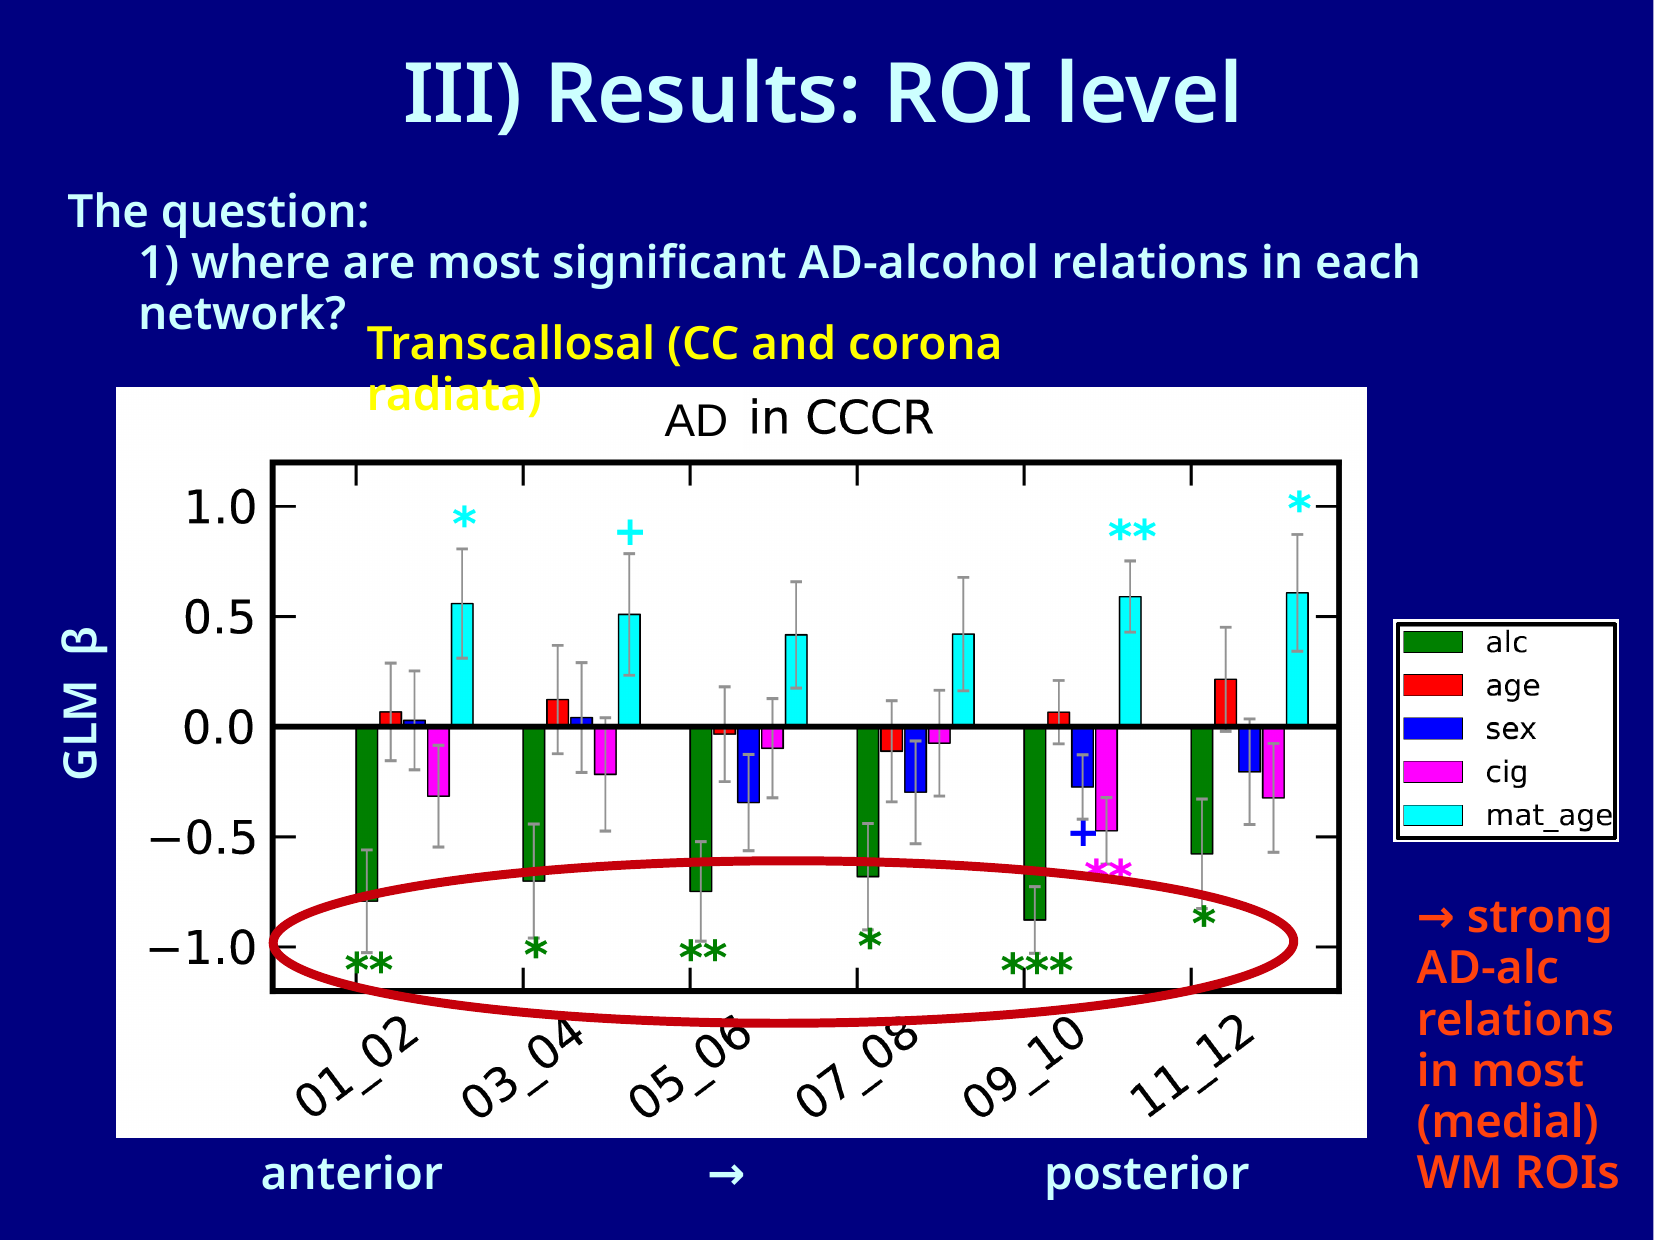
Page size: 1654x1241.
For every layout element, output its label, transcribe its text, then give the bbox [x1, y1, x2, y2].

text_box anterior → posterior [245, 1137, 1435, 1230]
text_box → strong AD-alc relations in most (medial) WM ROIs [1401, 881, 1654, 1101]
text_box GLM β [45, 594, 138, 796]
picture [508, 401, 518, 406]
title III) Results: ROI level [0, 23, 1654, 160]
picture [1393, 619, 1619, 842]
text_box AD [649, 401, 744, 454]
text_box Transcallosal (CC and corona radiata) [351, 308, 1175, 401]
picture [462, 401, 472, 406]
picture [421, 401, 431, 406]
picture [393, 401, 403, 406]
picture [116, 387, 1367, 1138]
text_box The question: 1) where are most significant AD-alcohol relations in each network? [52, 175, 1517, 371]
